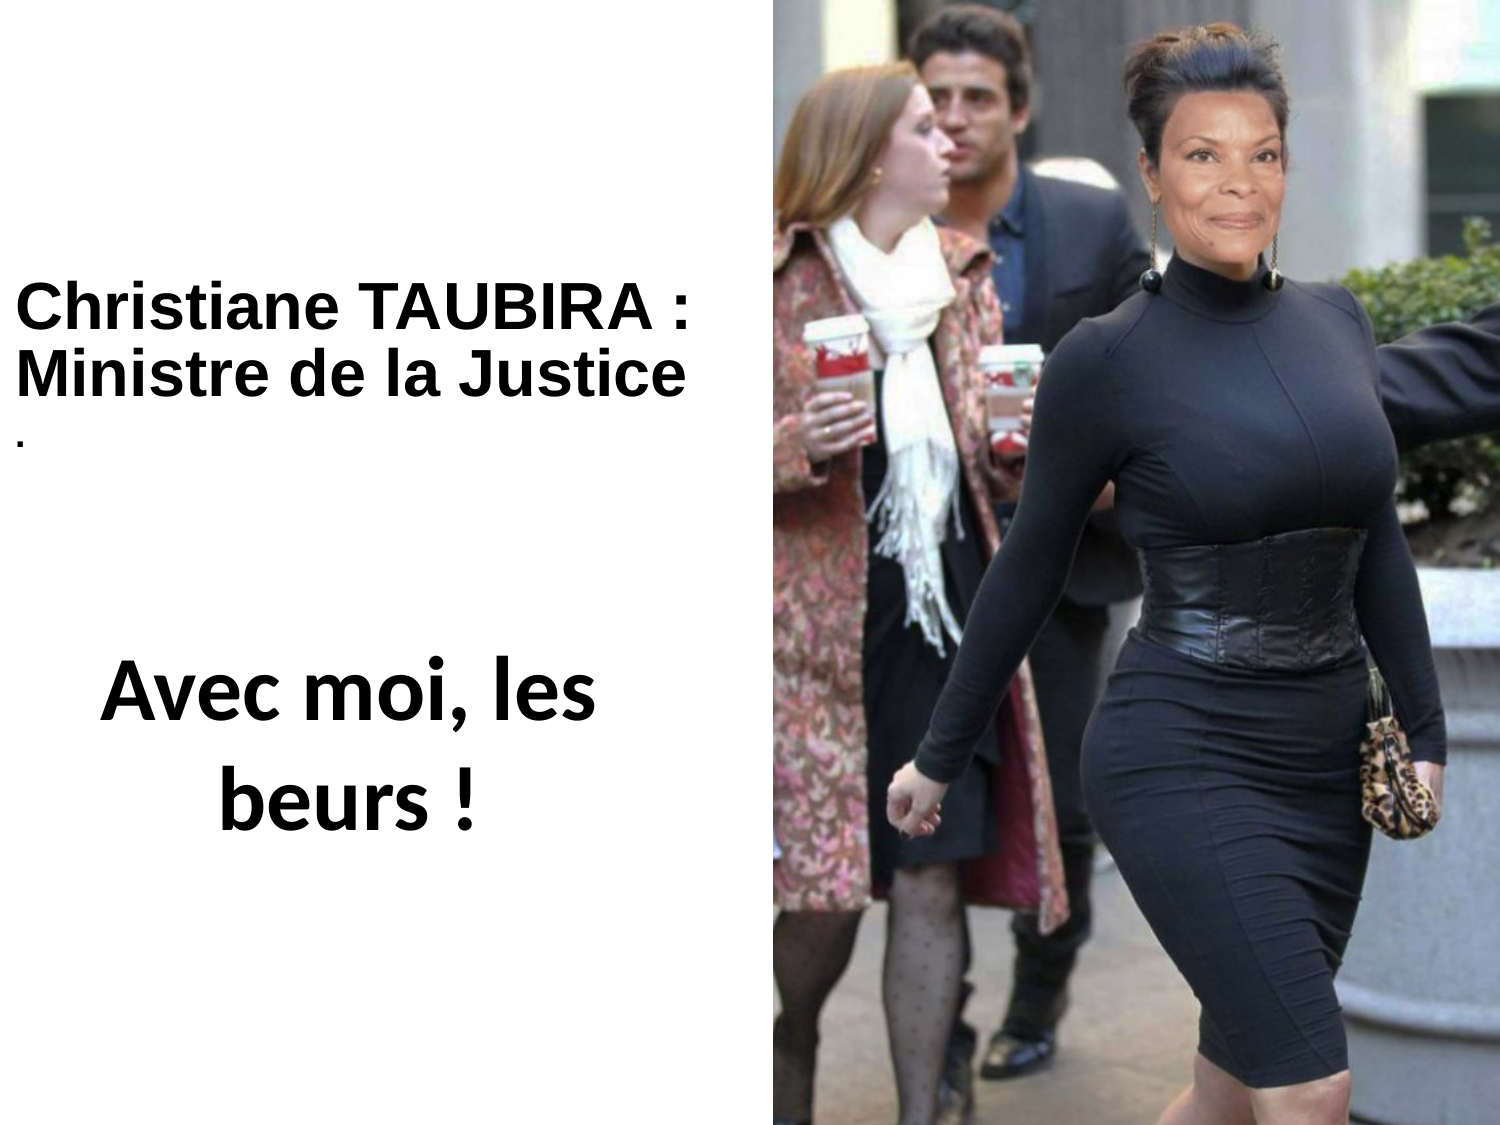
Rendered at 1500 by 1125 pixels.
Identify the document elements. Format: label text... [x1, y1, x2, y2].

picture [773, 0, 1500, 1125]
text_box Christiane TAUBIRA : Ministre de la Justice. [0, 255, 750, 395]
title Avec moi, les beurs ! [53, 621, 646, 810]
